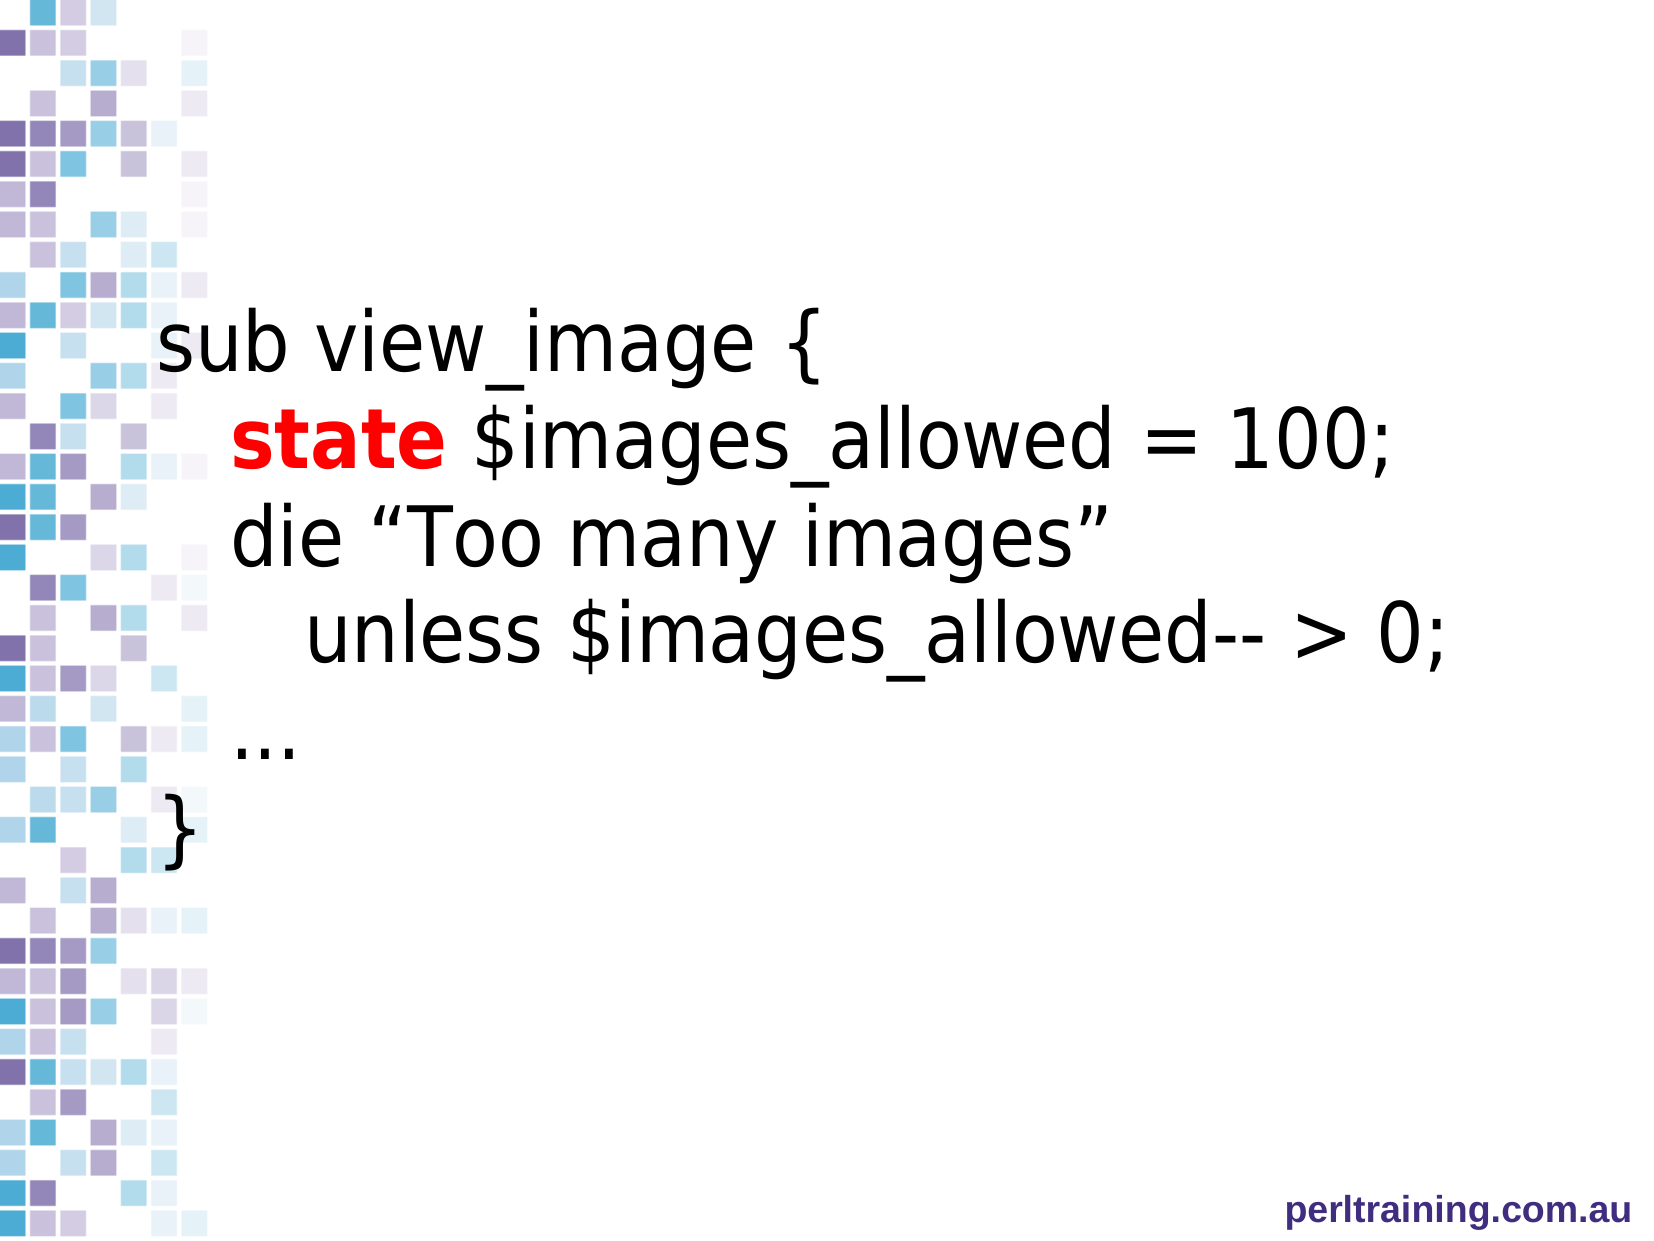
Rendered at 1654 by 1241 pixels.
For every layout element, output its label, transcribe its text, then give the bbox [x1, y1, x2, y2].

title sub view_image { state $images_allowed = 100; die “Too many images” unless $images_allowed-- > 0; ... } [82, 49, 1625, 1123]
picture [0, 0, 212, 1241]
